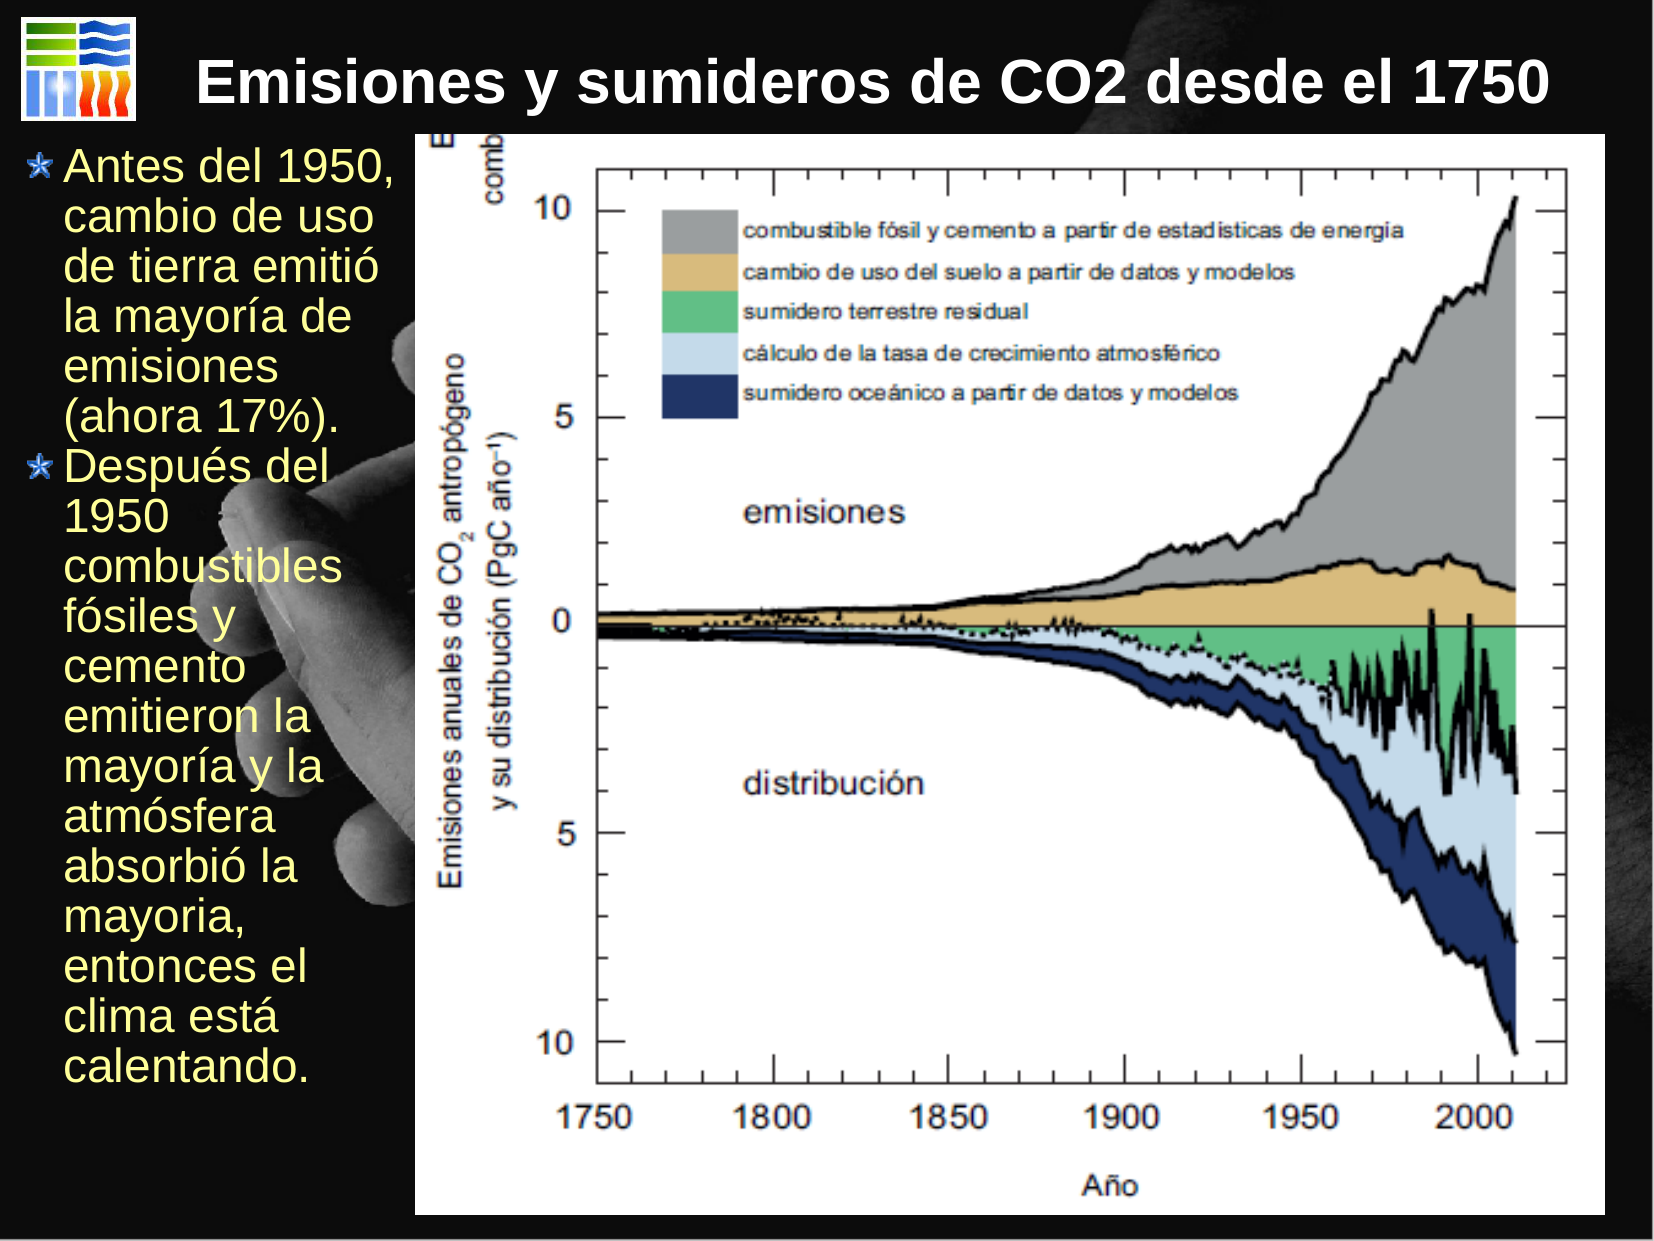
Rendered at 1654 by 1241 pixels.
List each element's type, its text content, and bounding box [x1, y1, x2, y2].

picture [0, 0, 1654, 1241]
title Emisiones y sumideros de CO2 desde el 1750 [195, 15, 1654, 149]
text_box Antes del 1950, cambio de uso de tierra emitió la mayoría de emisiones (ahora 17%). Después del 1950 combustibles fósiles y cemento emitieron la mayoría y la atmósfera absorbió la mayoria, entonces el clima está calentando. [12, 135, 415, 1154]
